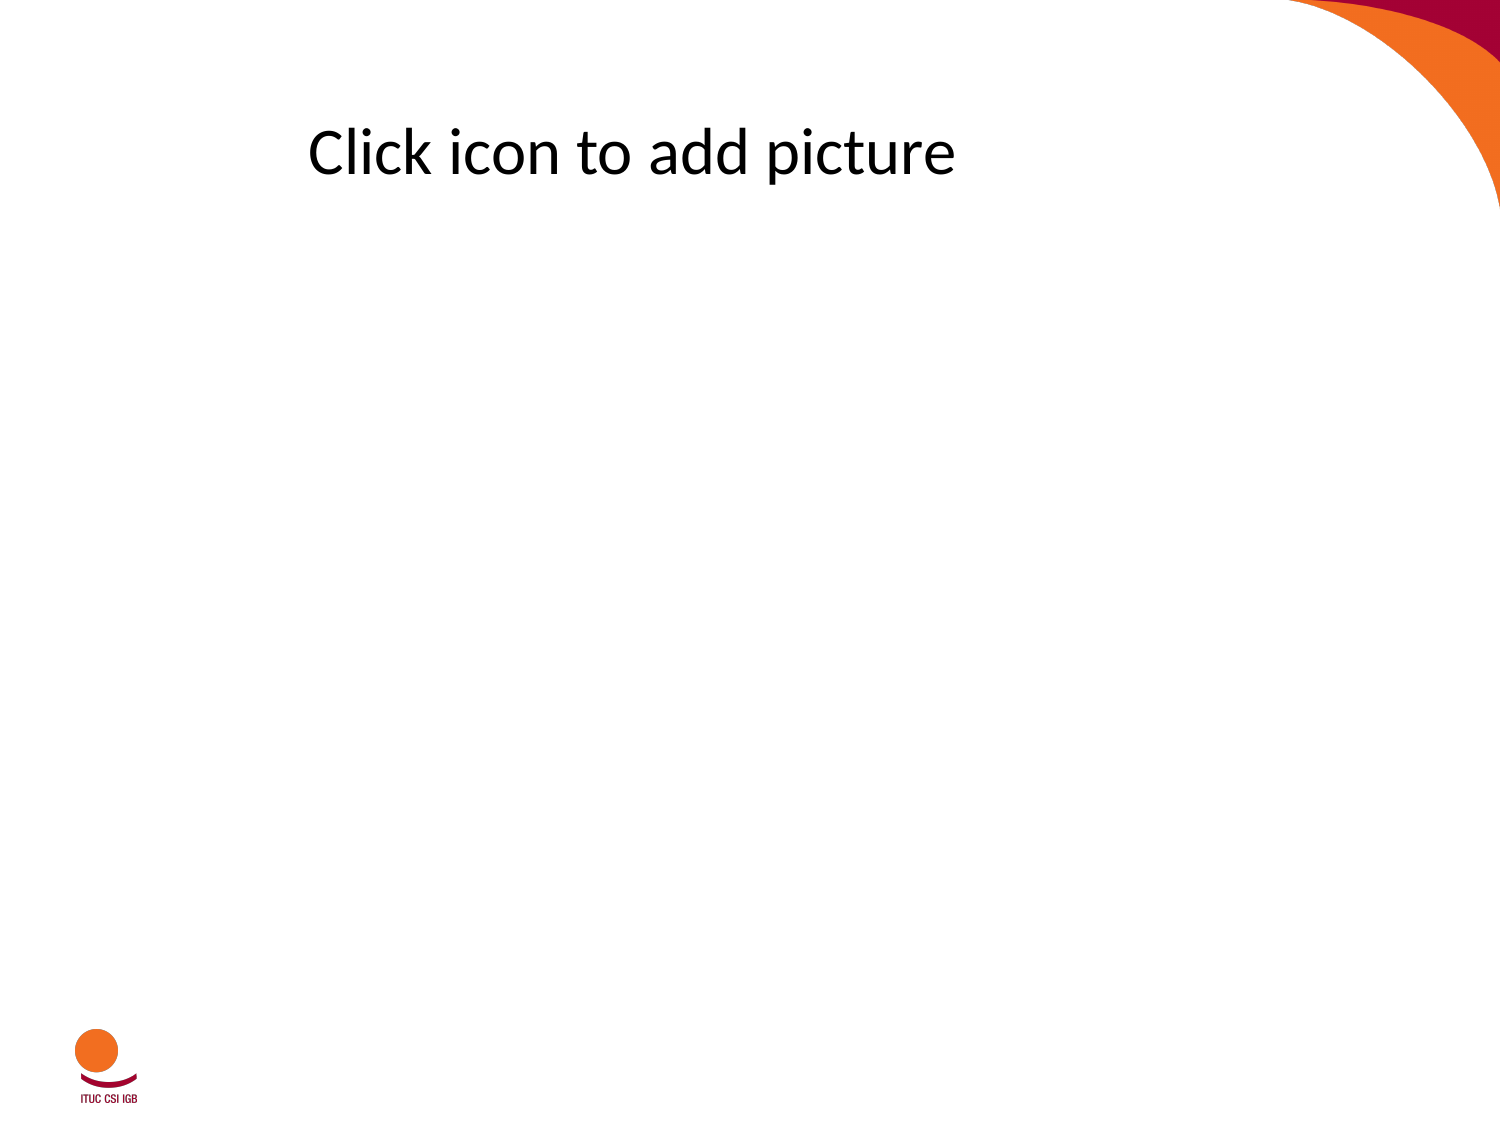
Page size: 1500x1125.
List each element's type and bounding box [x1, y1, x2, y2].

picture [75, 1029, 138, 1103]
picture [114, 0, 1500, 776]
